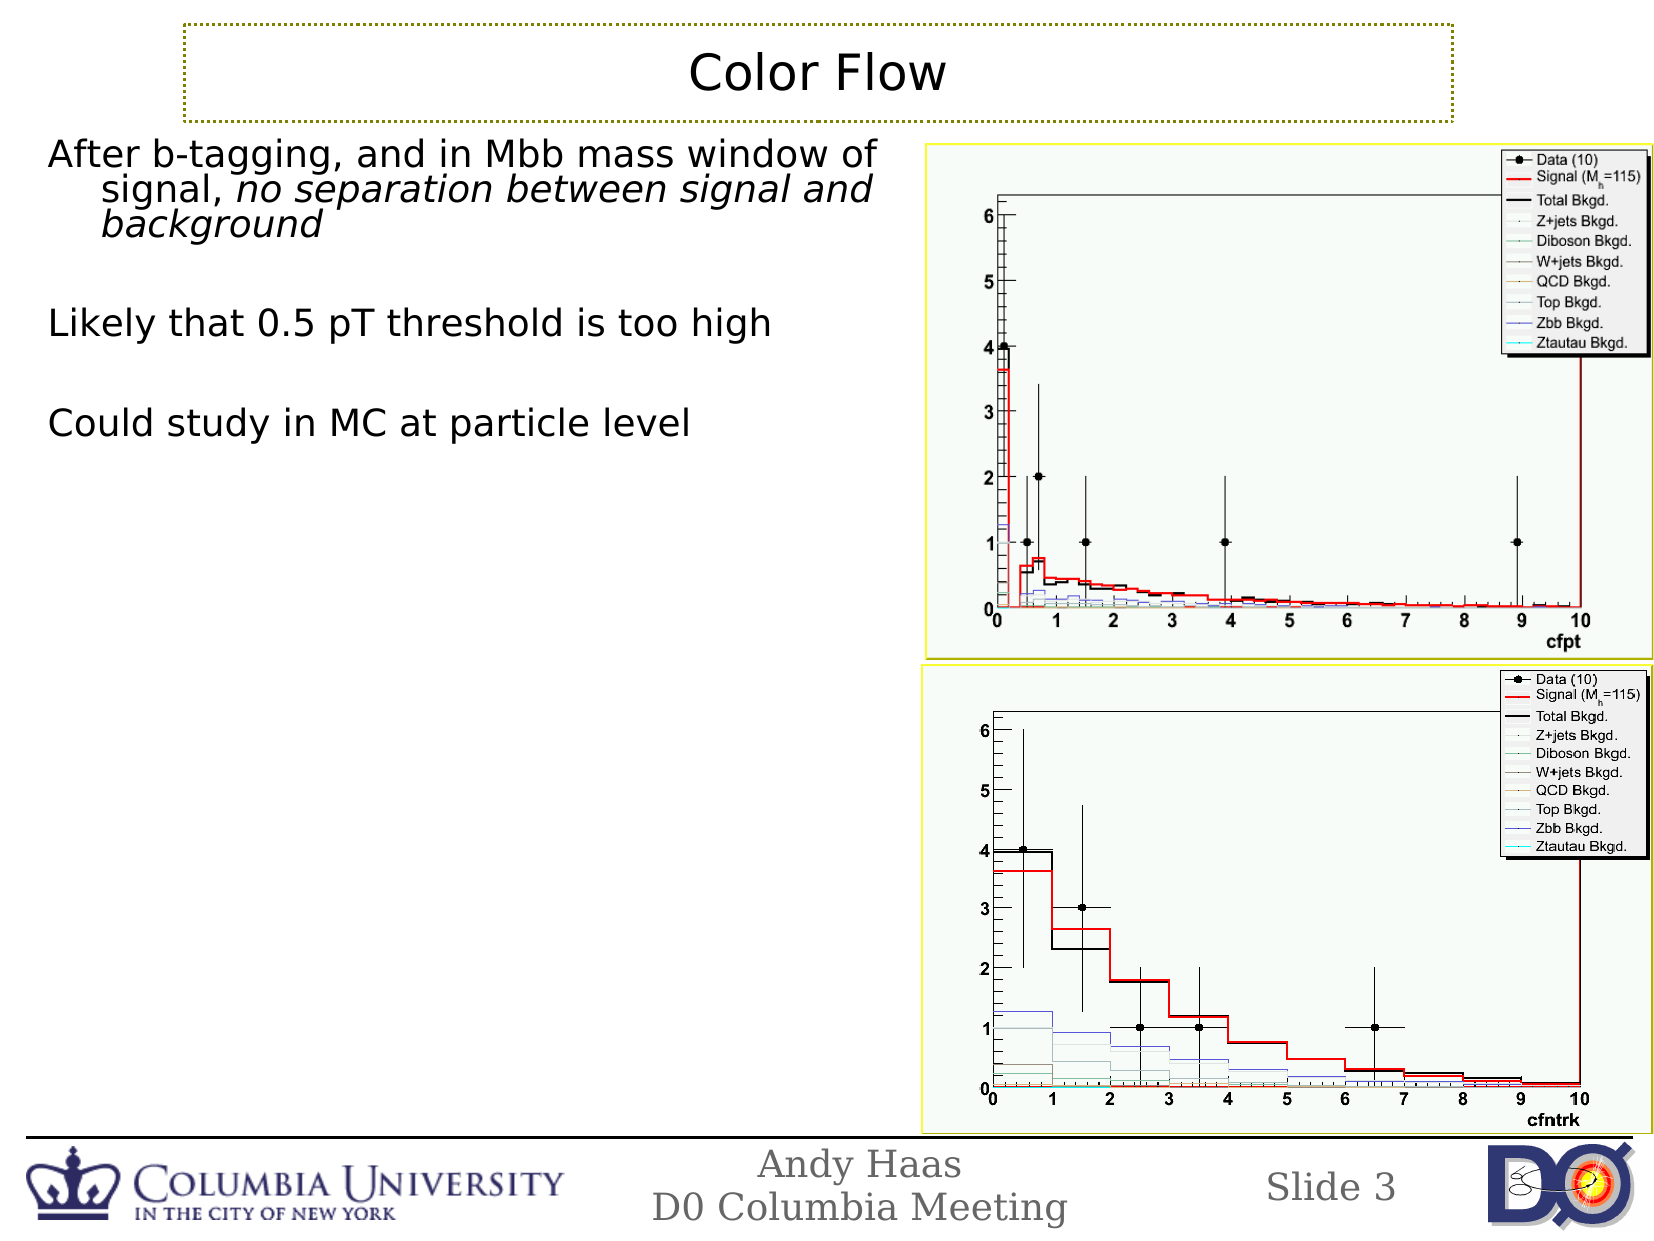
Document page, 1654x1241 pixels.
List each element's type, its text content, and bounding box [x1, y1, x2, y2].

list After b-tagging, and in Mbb mass window of signal, no separation between signal and background Likely that 0.5 pT threshold is too high Could study in MC at particle level [30, 140, 914, 1125]
picture [26, 1146, 565, 1220]
title Color Flow [184, 24, 1453, 122]
picture [1479, 1140, 1639, 1233]
picture [921, 664, 1654, 1134]
picture [925, 143, 1654, 660]
